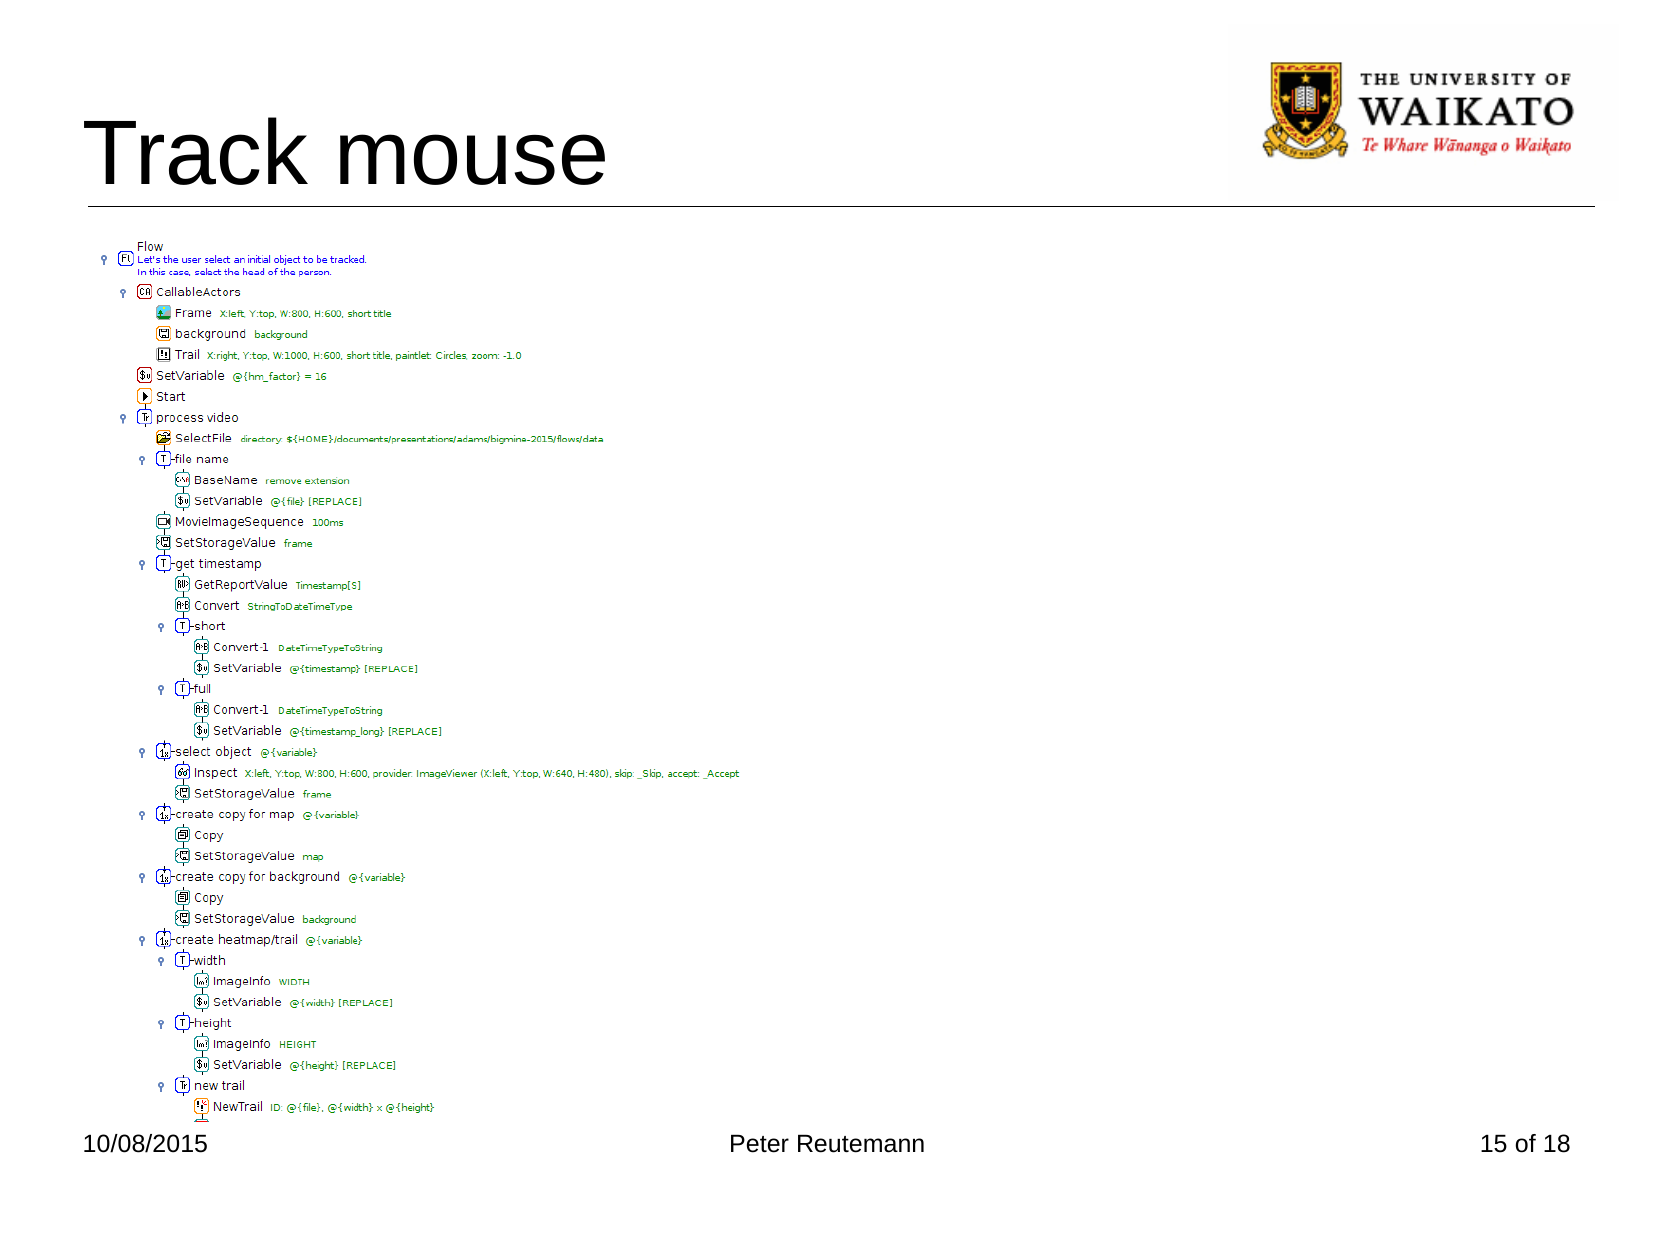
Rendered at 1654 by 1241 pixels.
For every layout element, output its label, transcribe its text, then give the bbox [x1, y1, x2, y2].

picture [96, 236, 1004, 1122]
picture [1228, 24, 1619, 201]
title Track mouse [82, 49, 1571, 257]
